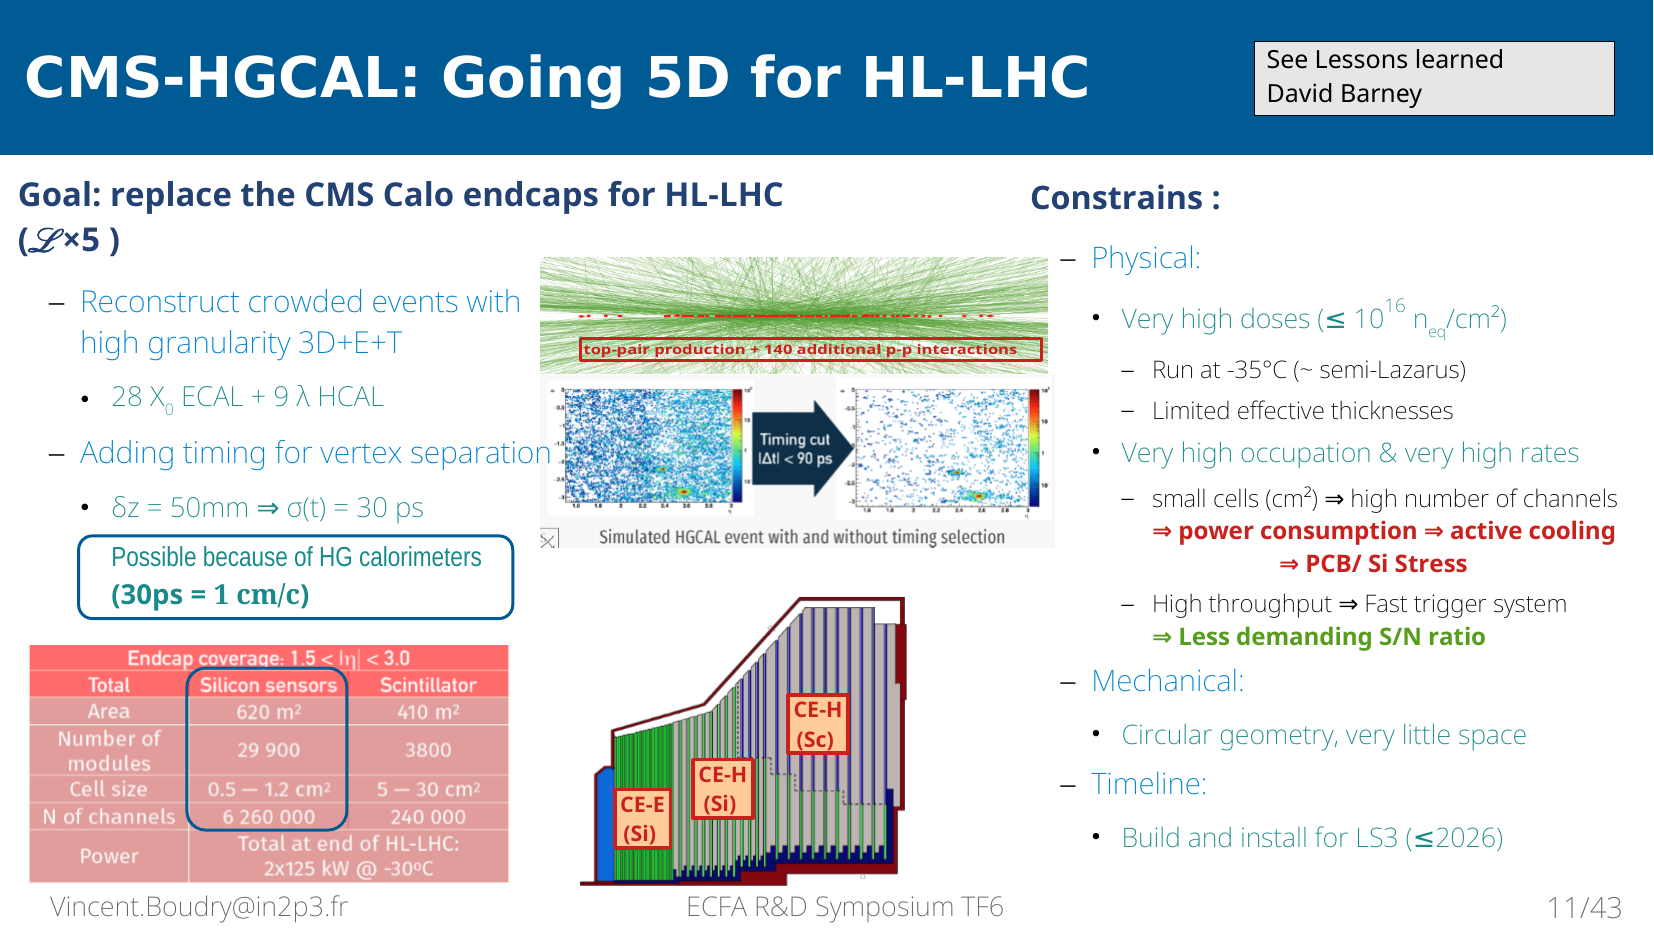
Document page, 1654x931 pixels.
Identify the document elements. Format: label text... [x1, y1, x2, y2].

title CMS-HGCAL: Going 5D for HL-LHC [24, 12, 1635, 143]
picture [579, 596, 908, 887]
picture [28, 645, 510, 884]
text_box See Lessons learned David Barney [1254, 41, 1615, 116]
picture [796, 375, 1030, 548]
list Constrains : Physical: Very high doses (≤ 1016 neq/cm²) Run at -35°C (~ semi-Lazarus) Limited effective thicknesses Very high occupation & very high rates small cells (cm²) ⇒ high number of channels ⇒ power consumption ⇒ active cooling ⇒ PCB/ Si Stress High throughput ⇒ Fast trigger system ⇒ Less demanding S/N ratio Mechanical: Circular geometry, very little space Timeline: Build and install for LS3 (≤2026) [1030, 174, 1639, 866]
list Goal: replace the CMS Calo endcaps for HL-LHC (ℒ×5 ) Reconstruct crowded events with high granularity 3D+E+T 28 X0 ECAL + 9 λ HCAL Adding timing for vertex separation δz = 50mm ⇒ σ(t) = 30 ps Possible because of HG calorimeters (30ps = 1 cm/c) [17, 171, 796, 613]
picture [796, 257, 1030, 374]
list Goal: replace the CMS Calo endcaps for HL-LHC (ℒ×5 ) Reconstruct crowded events with high granularity 3D+E+T 28 X0 ECAL + 9 λ HCAL Adding timing for vertex separation δz = 50mm ⇒ σ(t) = 30 ps Possible because of HG calorimeters (30ps = 1 cm/c) [81, 538, 511, 613]
